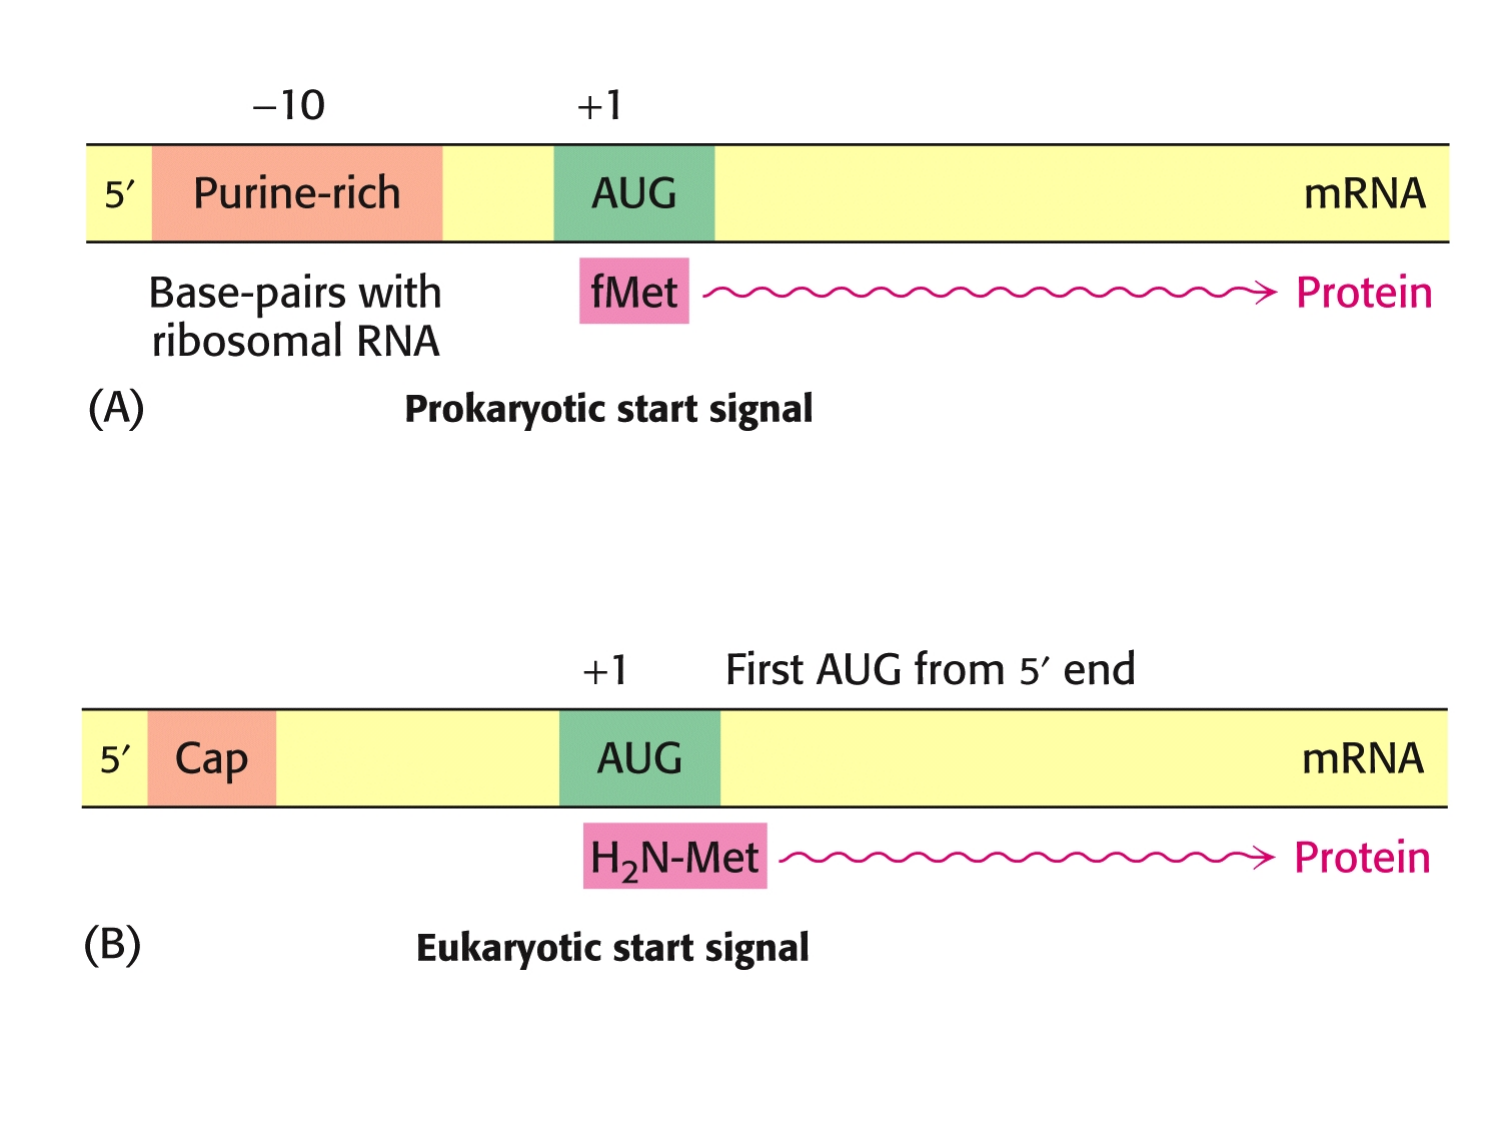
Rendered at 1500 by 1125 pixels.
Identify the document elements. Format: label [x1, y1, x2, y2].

picture [62, 624, 1463, 993]
picture [62, 62, 1463, 451]
